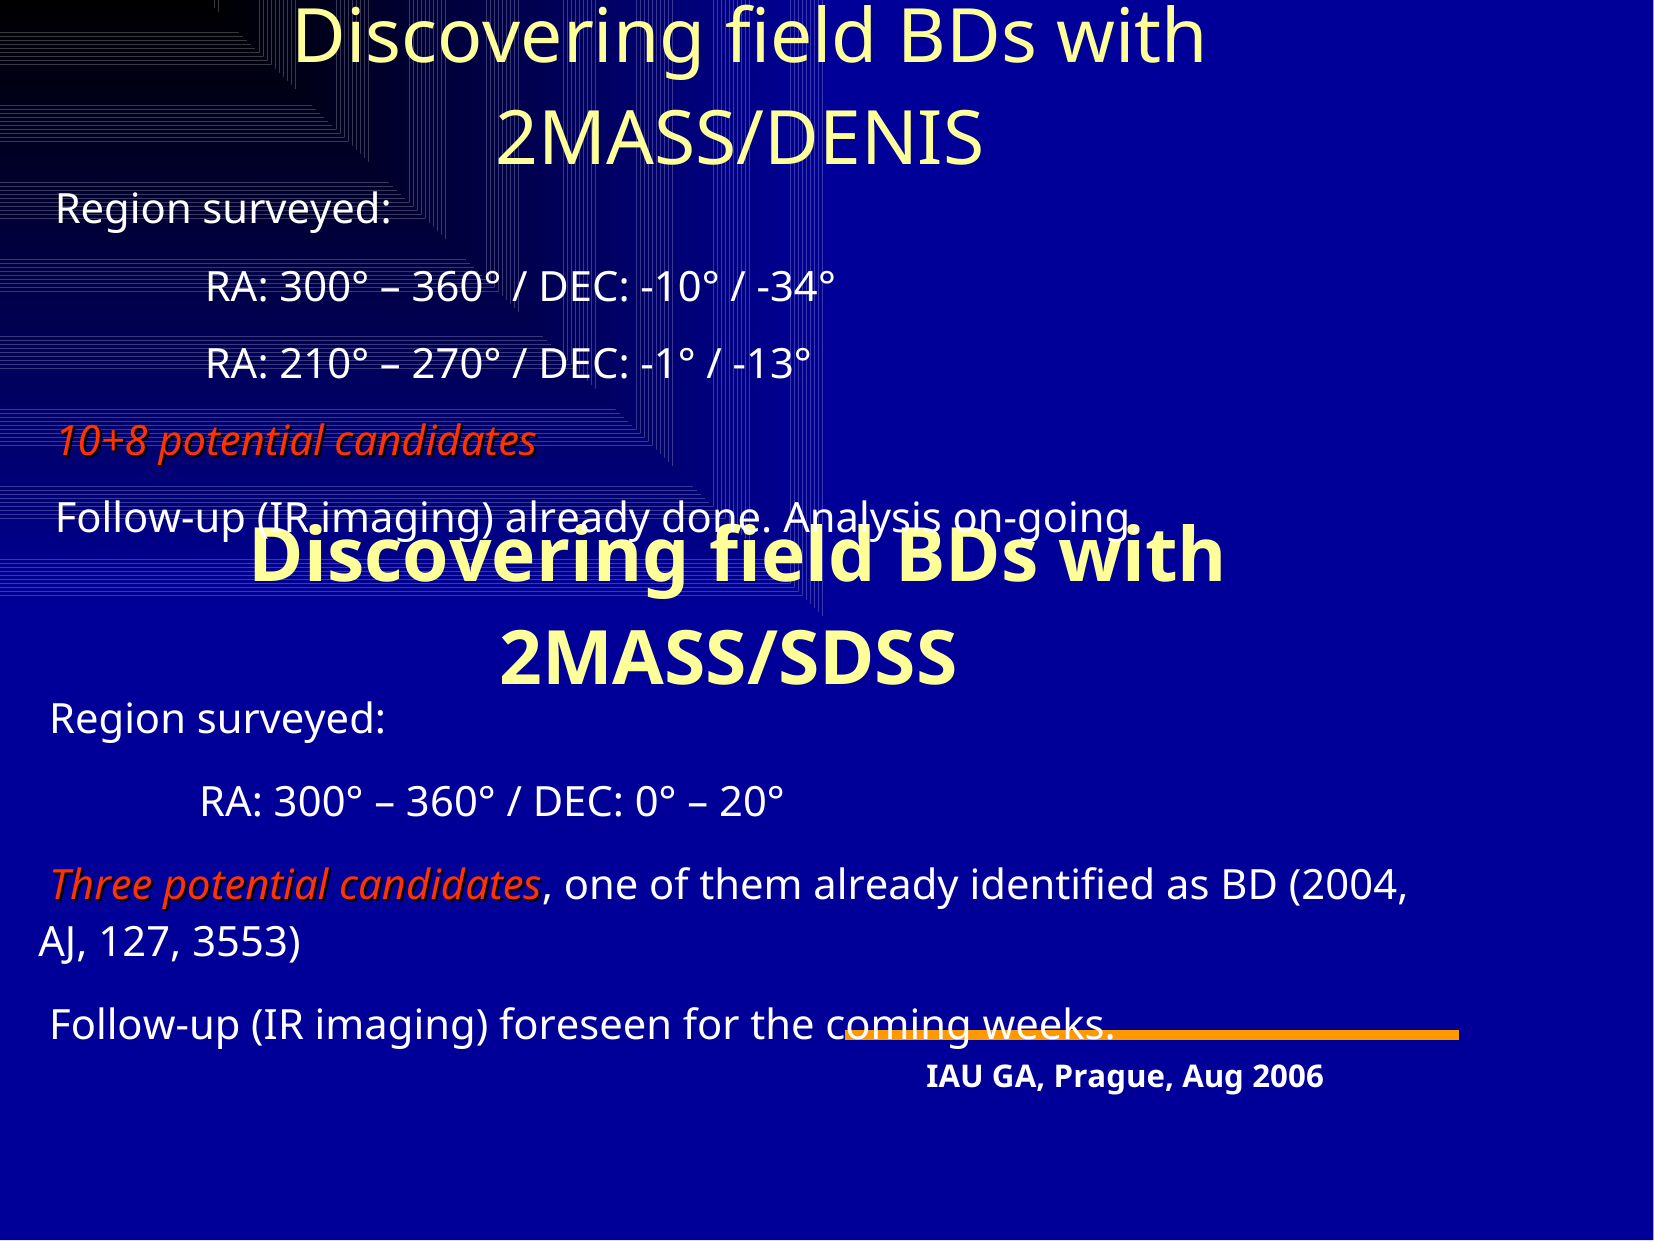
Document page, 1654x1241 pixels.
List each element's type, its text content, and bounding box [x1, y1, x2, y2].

text_box Discovering field BDs with 2MASS/DENIS [29, 30, 1471, 138]
text_box IAU GA, Prague, Aug 2006 [761, 1046, 1495, 1106]
title Discovering field BDs with 2MASS/SDSS [17, 512, 1459, 696]
text_box Region surveyed: RA: 300° – 360° / DEC: 0° – 20° Three potential candidates, one of them already identified as BD (2004, AJ, 127, 3553) Follow-up (IR imaging) foreseen for the coming weeks. [23, 680, 1471, 1060]
text_box Region surveyed: RA: 300° – 360° / DEC: -10° / -34° RA: 210° – 270° / DEC: -1° / -13° 10+8 potential candidates Follow-up (IR imaging) already done. Analysis on-going. [29, 175, 1477, 551]
